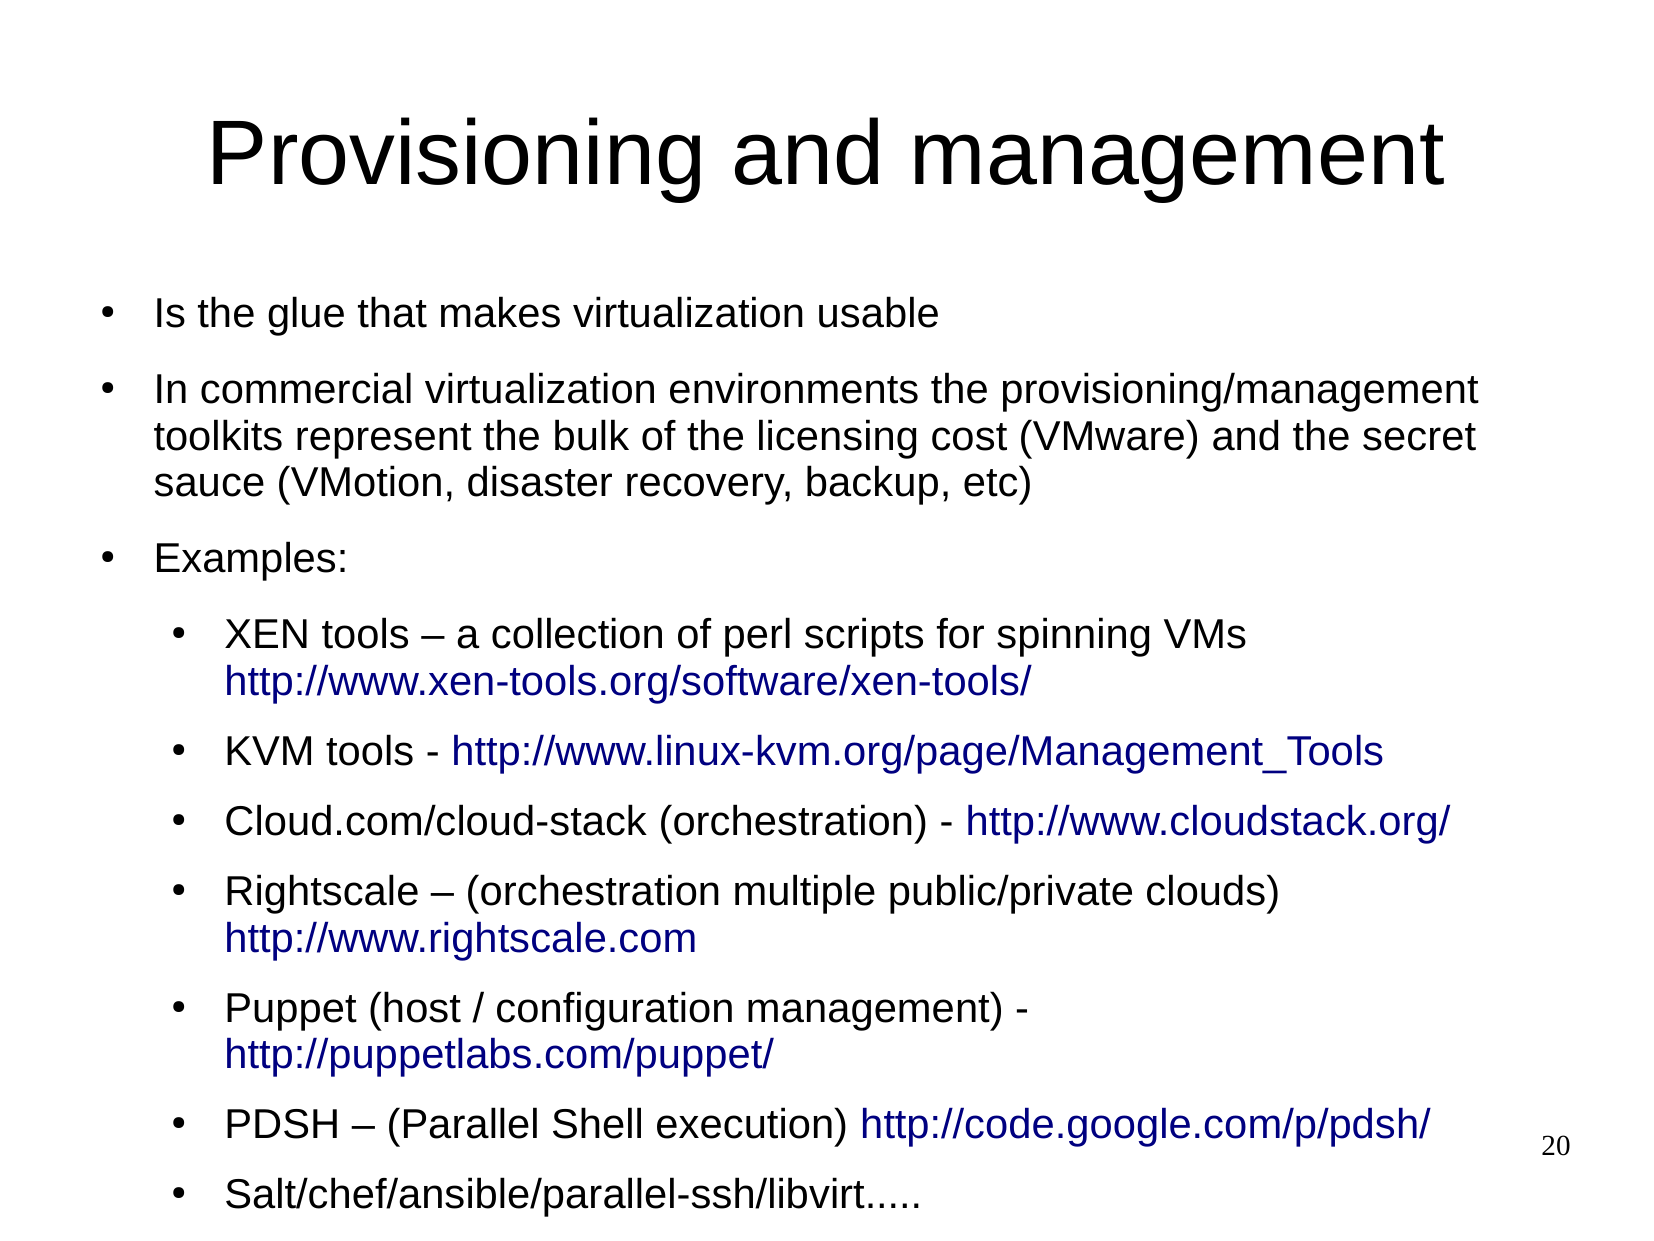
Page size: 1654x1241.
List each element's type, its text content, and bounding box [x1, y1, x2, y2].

list Is the glue that makes virtualization usable In commercial virtualization environments the provisioning/management toolkits represent the bulk of the licensing cost (VMware) and the secret sauce (VMotion, disaster recovery, backup, etc) Examples: XEN tools – a collection of perl scripts for spinning VMs http://www.xen-tools.org/software/xen-tools/ KVM tools - http://www.linux-kvm.org/page/Management_Tools Cloud.com/cloud-stack (orchestration) - http://www.cloudstack.org/ Rightscale – (orchestration multiple public/private clouds) http://www.rightscale.com Puppet (host / configuration management) - http://puppetlabs.com/puppet/ PDSH – (Parallel Shell execution) http://code.google.com/p/pdsh/ Salt/chef/ansible/parallel-ssh/libvirt..... [82, 290, 1571, 1218]
title Provisioning and management [82, 49, 1571, 257]
